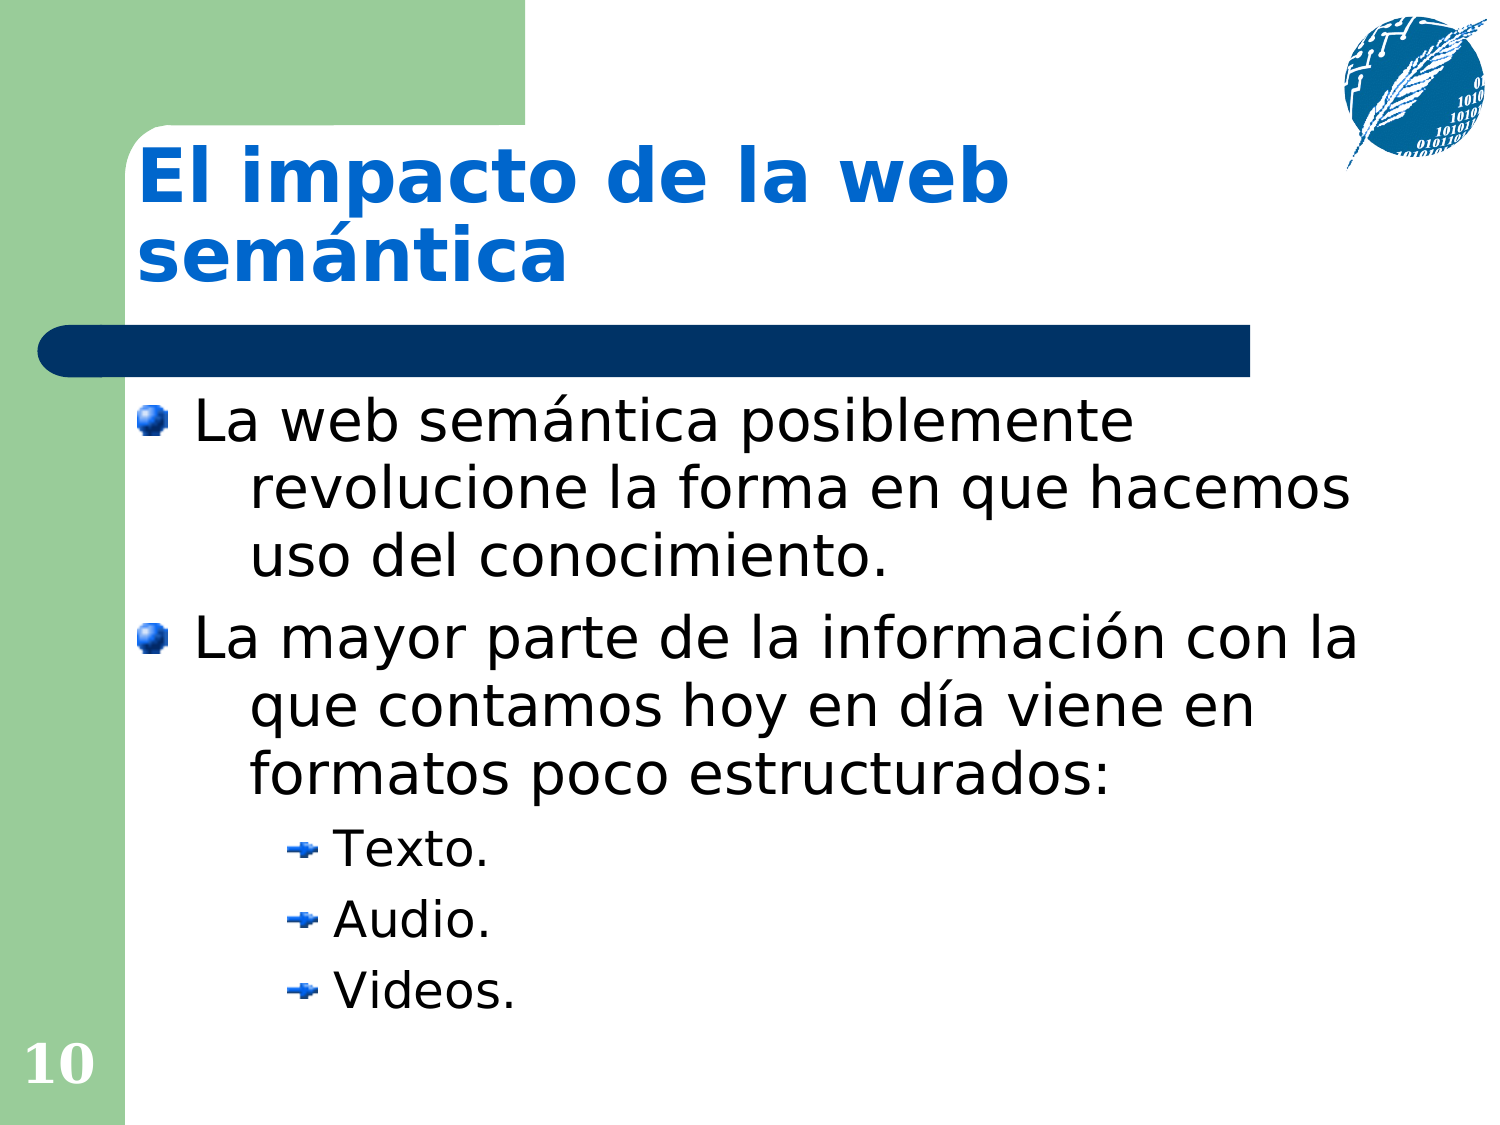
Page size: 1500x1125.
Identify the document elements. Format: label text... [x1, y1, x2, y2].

picture [1427, 138, 1431, 148]
picture [1433, 139, 1440, 147]
title El impacto de la web semántica [136, 135, 1413, 302]
picture [1416, 140, 1425, 149]
picture [1436, 127, 1450, 136]
list La web semántica posiblemente revolucione la forma en que hacemos uso del conocimiento. La mayor parte de la información con la que contamos hoy en día viene en formatos poco estructurados: Texto. Audio. Videos. [137, 387, 1400, 1094]
picture [1341, 15, 1487, 172]
